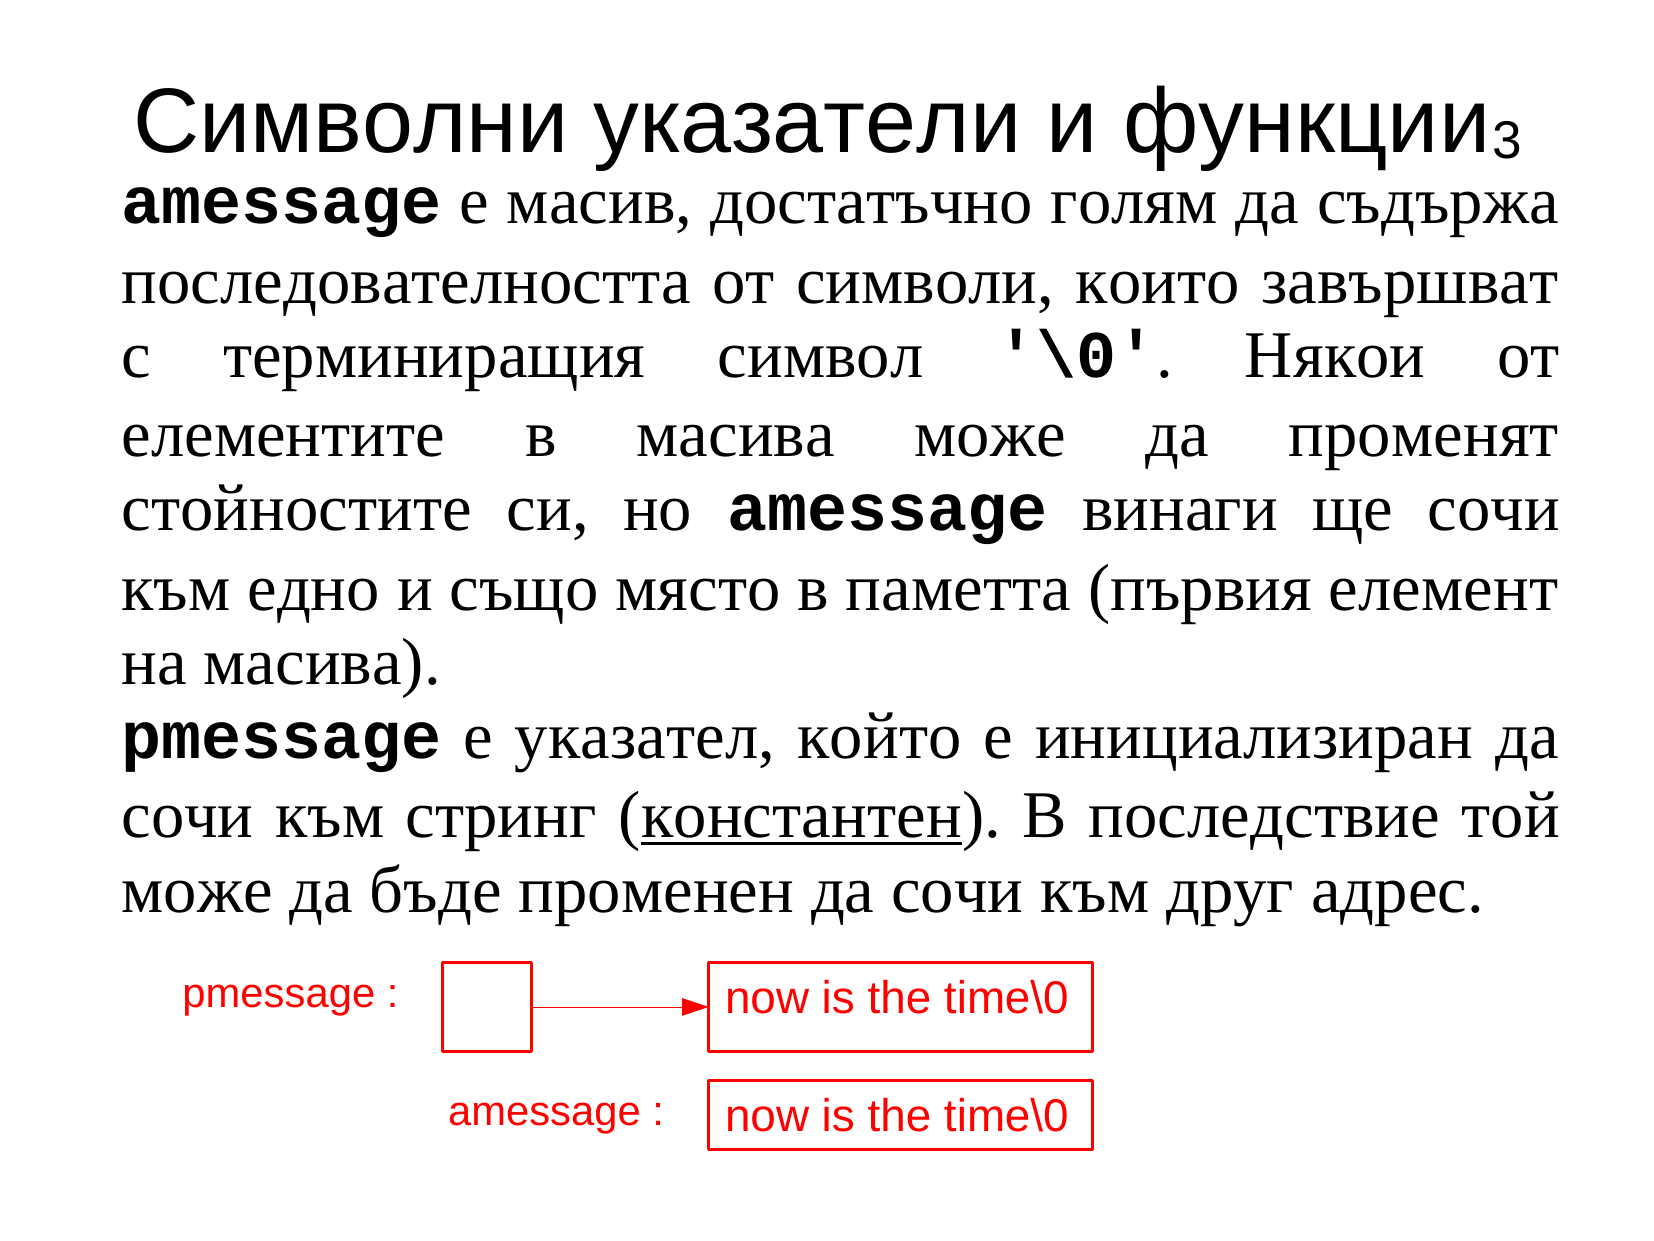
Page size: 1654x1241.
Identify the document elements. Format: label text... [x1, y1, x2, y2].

text_box now is the time\0 [708, 962, 1093, 1052]
title Символни указатели и функции3 [121, 16, 1534, 163]
text_box amessage : [433, 1080, 680, 1143]
text_box pmessage : [167, 962, 414, 1025]
text_box now is the time\0 [708, 1080, 1093, 1150]
subtitle amessage е масив, достатъчно голям да съдържа последователността от символи, които завършват с терминиращия символ '\0'. Някои от елементите в масива може да променят стойностите си, но amessage винаги ще сочи към едно и също място в паметта (първия елемент на масива). pmessage е указател, който е инициализиран да сочи към стринг (константен). В последствие той може да бъде променен да сочи към друг адрес. [121, 163, 1561, 927]
